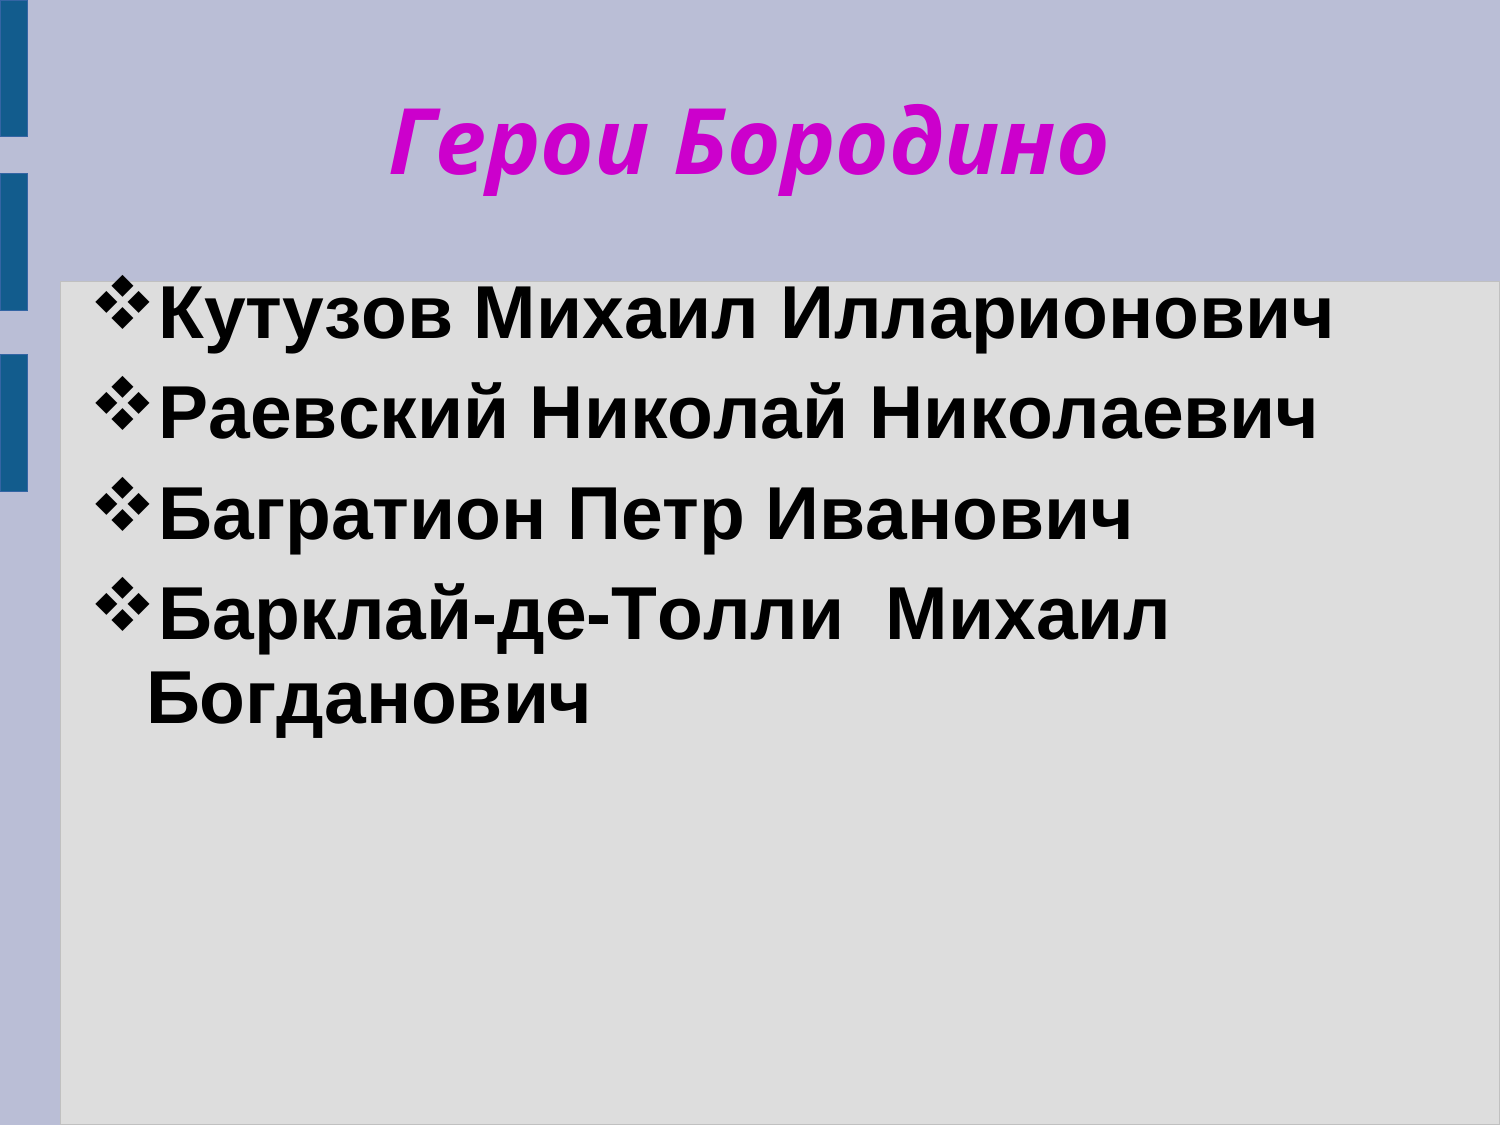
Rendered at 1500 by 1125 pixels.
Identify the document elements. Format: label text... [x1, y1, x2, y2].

list Кутузов Михаил Илларионович Раевский Николай Николаевич Багратион Петр Иванович Барклай-де-Толли Михаил Богданович [75, 262, 1426, 1005]
title Герои Бородино [75, 45, 1426, 233]
